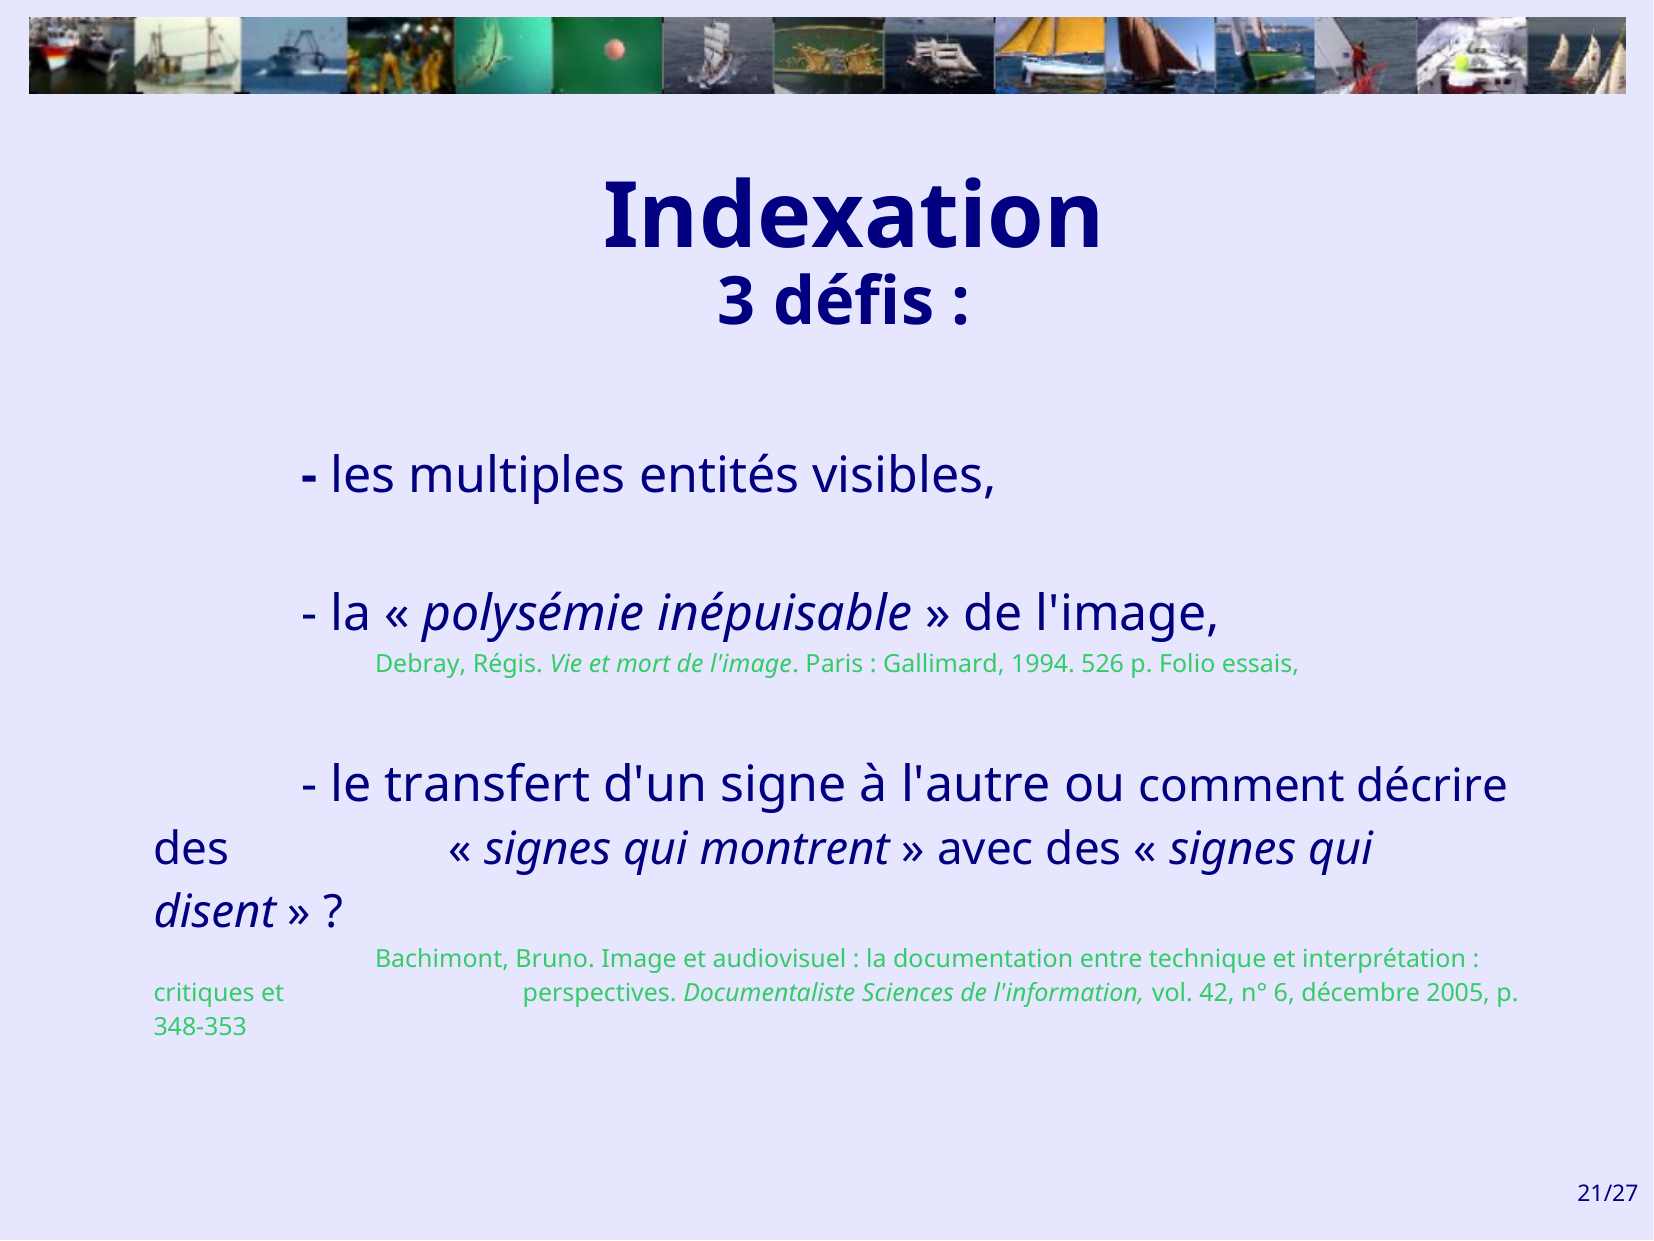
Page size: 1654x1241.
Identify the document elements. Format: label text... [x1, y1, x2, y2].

picture [29, 17, 1626, 94]
title Indexation [109, 108, 1599, 316]
subtitle 3 défis : - les multiples entités visibles, - la « polysémie inépuisable » de l'image, Debray, Régis. Vie et mort de l'image. Paris : Gallimard, 1994. 526 p. Folio essais, - le transfert d'un signe à l'autre ou comment décrire des « signes qui montrent » avec des « signes qui disent » ? Bachimont, Bruno. Image et audiovisuel : la documentation entre technique et interprétation : critiques et perspectives. Documentaliste Sciences de l'information, vol. 42, n° 6, décembre 2005, p. 348-353 [82, 290, 1571, 1109]
